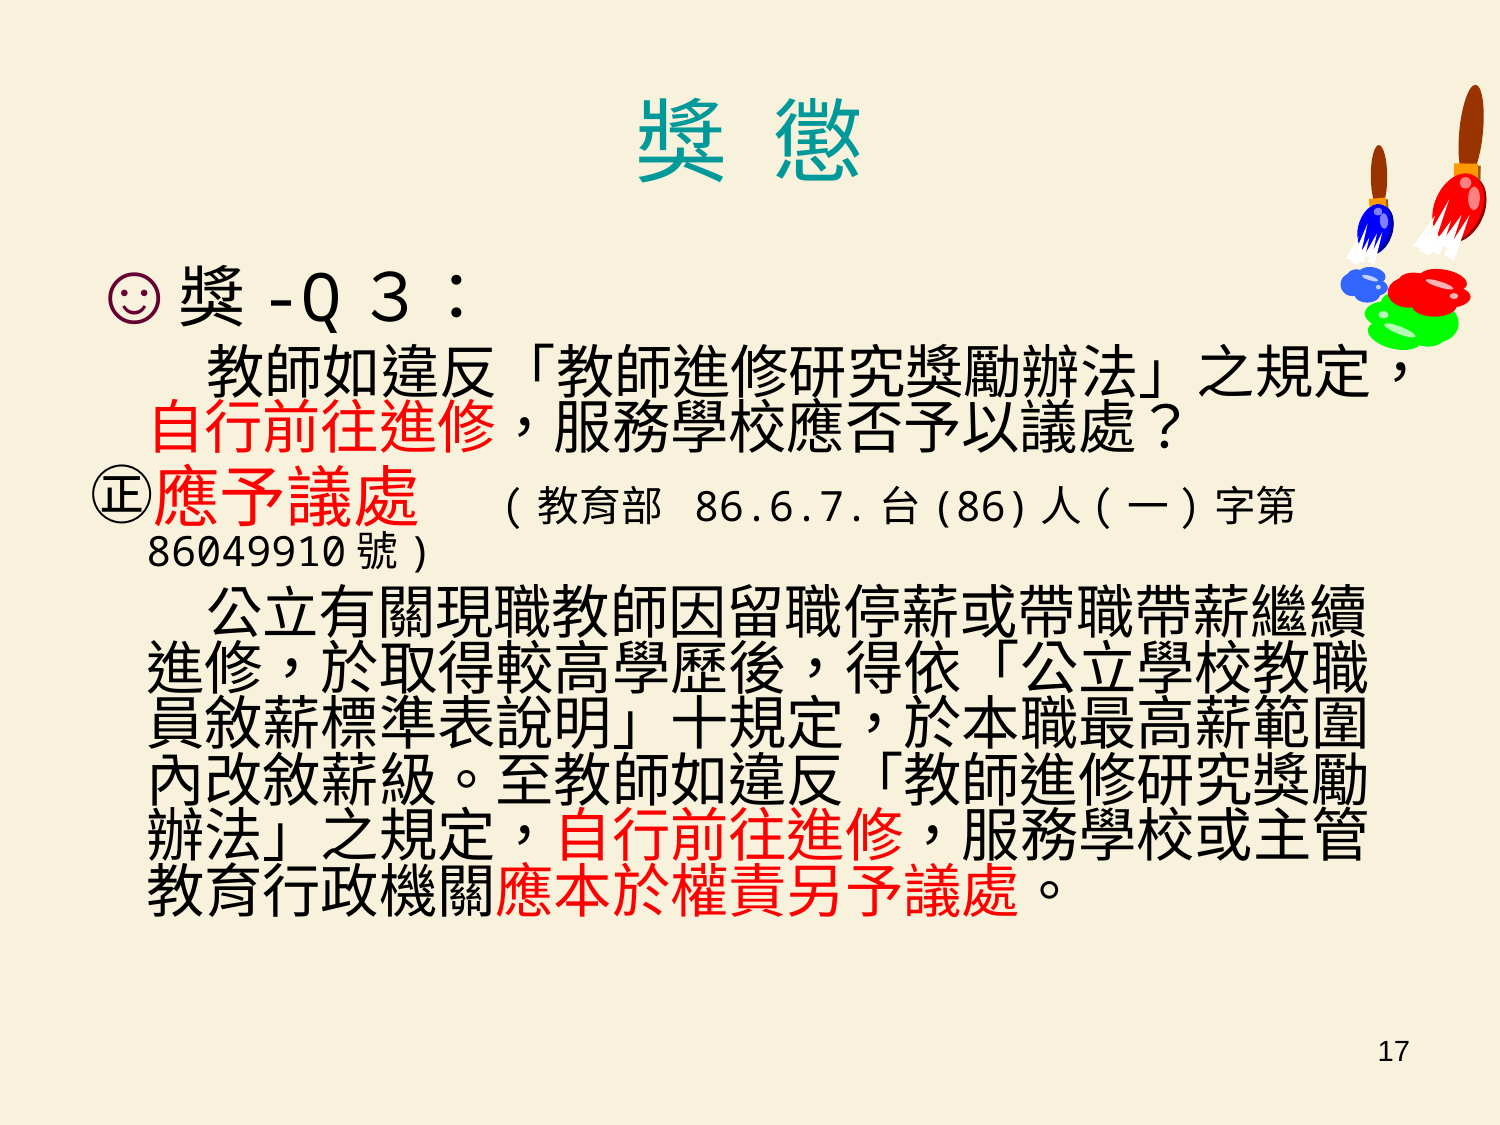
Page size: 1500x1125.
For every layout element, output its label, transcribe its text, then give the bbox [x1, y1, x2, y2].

title 獎 懲 [75, 45, 1426, 233]
list 獎-Q３： 教師如違反「教師進修研究獎勵辦法」之規定，自行前往進修，服務學校應否予以議處？ 應予議處 (教育部 86.6.7.台(86)人(一)字第86049910號) 公立有關現職教師因留職停薪或帶職帶薪繼續進修，於取得較高學歷後，得依「公立學校教職員敘薪標準表說明」十規定，於本職最高薪範圍內改敘薪級。至教師如違反「教師進修研究獎勵辦法」之規定，自行前往進修，服務學校或主管教育行政機關應本於權責另予議處。 [75, 262, 1426, 1001]
text_box <number> [1074, 1024, 1426, 1103]
